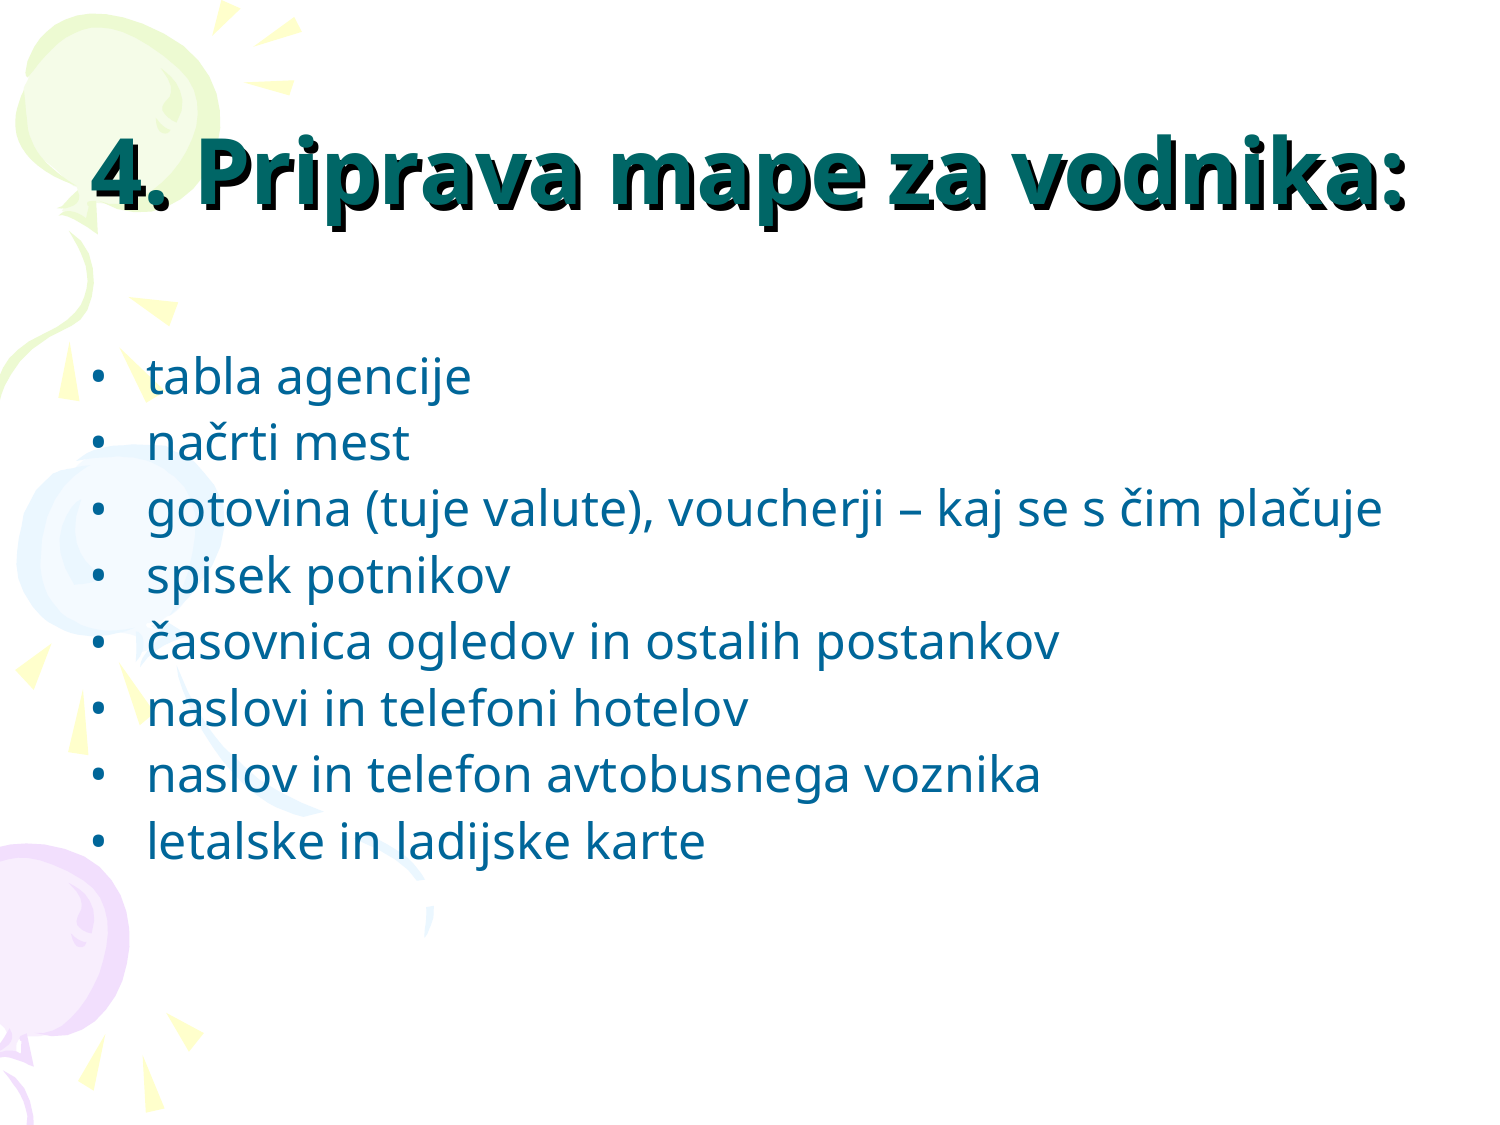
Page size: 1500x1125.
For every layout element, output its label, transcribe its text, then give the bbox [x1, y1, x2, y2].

title 4. Priprava mape za vodnika: [72, 16, 1426, 233]
list tabla agencije načrti mest gotovina (tuje valute), voucherji – kaj se s čim plačuje spisek potnikov časovnica ogledov in ostalih postankov naslovi in telefoni hotelov naslov in telefon avtobusnega voznika letalske in ladijske karte [75, 262, 1426, 994]
